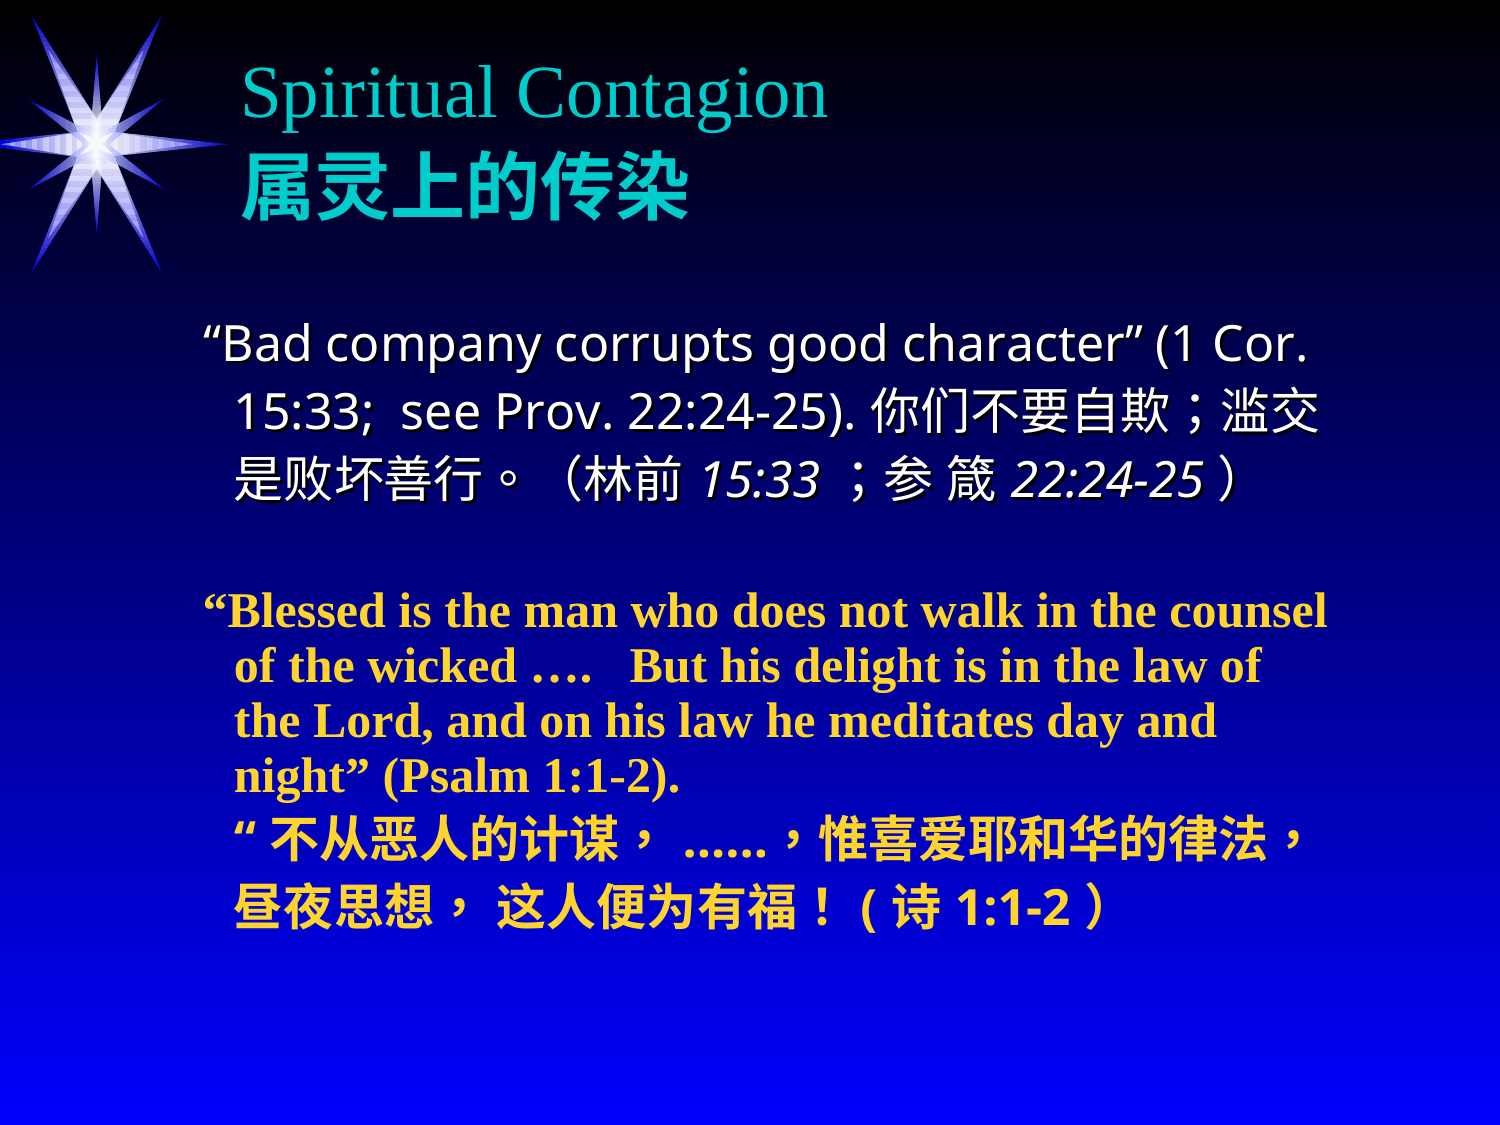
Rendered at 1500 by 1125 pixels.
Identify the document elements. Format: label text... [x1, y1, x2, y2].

text_box “Blessed is the man who does not walk in the counsel of the wicked …. But his delight is in the law of the Lord, and on his law he meditates day and night” (Psalm 1:1-2). “不从恶人的计谋， ……，惟喜爱耶和华的律法， 昼夜思想， 这人便为有福！(诗1:1-2） [162, 575, 1351, 850]
title Spiritual Contagion 属灵上的传染 [225, 51, 1435, 237]
list “Bad company corrupts good character” (1 Cor. 15:33; see Prov. 22:24-25).你们不要自欺；滥交是败坏善行。（林前15:33；参 箴22:24-25） [162, 299, 1351, 575]
